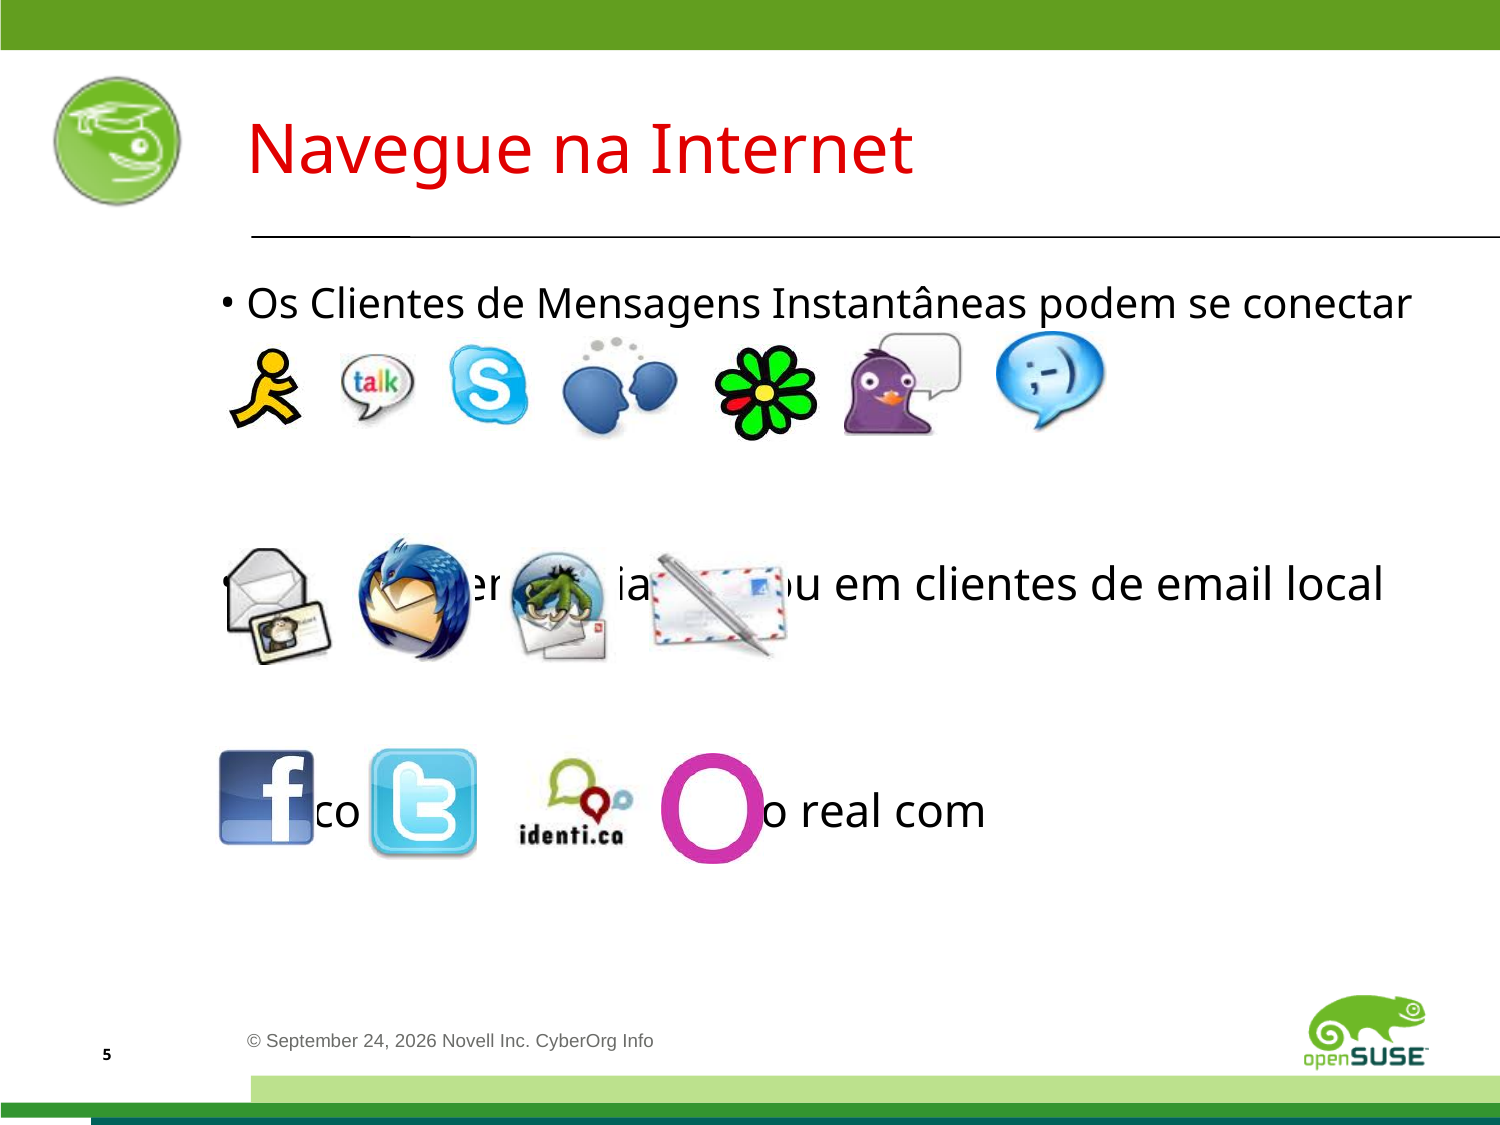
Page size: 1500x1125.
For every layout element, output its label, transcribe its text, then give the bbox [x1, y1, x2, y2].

picture [996, 331, 1107, 433]
picture [844, 331, 964, 436]
picture [713, 344, 820, 443]
list Os Clientes de Mensagens Instantâneas podem se conectar com Veja seus email via web ou em clientes de email local Se comunique em tempo real com [205, 267, 1482, 1026]
picture [364, 735, 764, 878]
picture [218, 342, 317, 433]
picture [500, 547, 620, 667]
picture [561, 336, 679, 443]
picture [1304, 1026, 1429, 1071]
picture [352, 533, 475, 663]
picture [227, 548, 336, 665]
picture [51, 74, 186, 211]
title Navegue na Internet [246, 60, 1409, 239]
picture [442, 337, 535, 432]
picture [215, 746, 317, 848]
picture [649, 551, 788, 662]
picture [340, 353, 416, 429]
